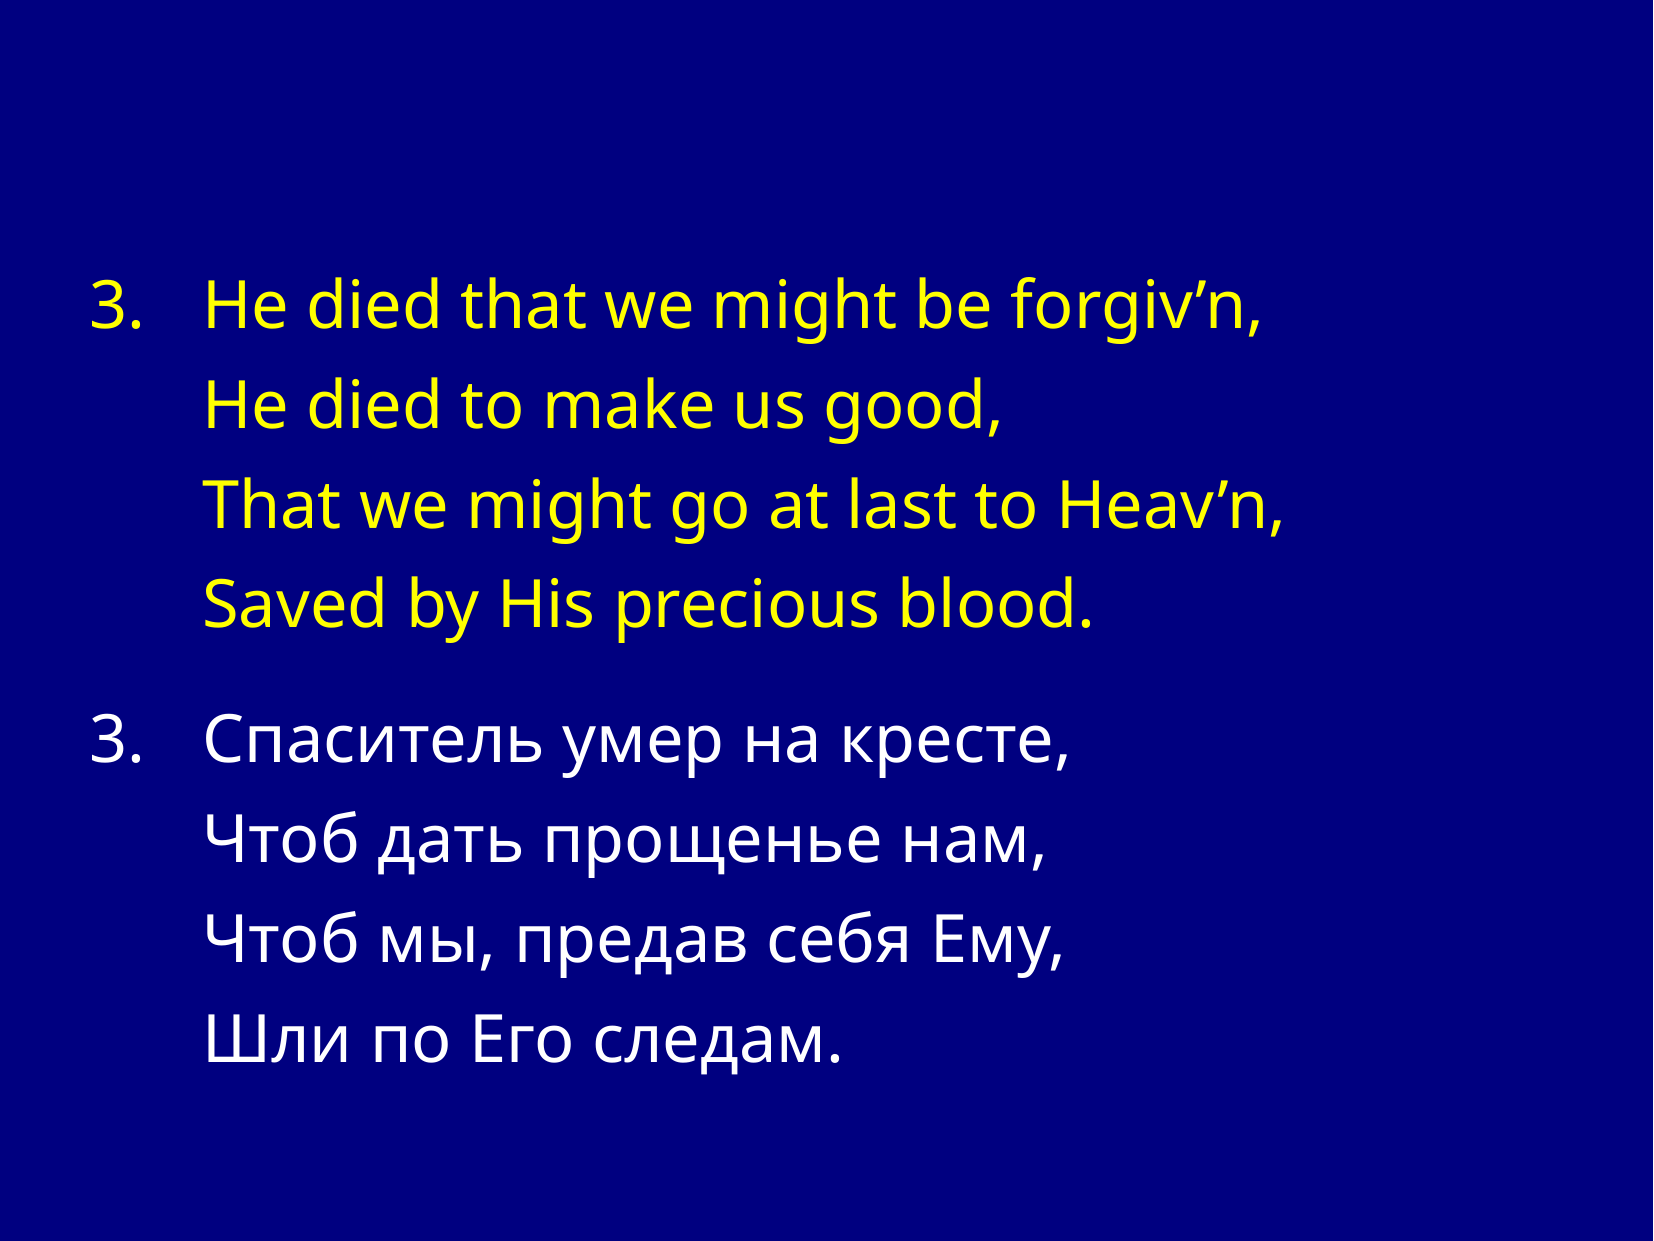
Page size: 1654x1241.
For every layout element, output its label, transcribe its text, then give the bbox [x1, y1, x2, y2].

text_box 3. Спаситель умер на кресте, Чтоб дать прощенье нам, Чтоб мы, предав себя Ему, Шли по Его следам. [75, 675, 1576, 1163]
text_box 3. He died that we might be forgiv’n, He died to make us good, That we might go at last to Heav’n, Saved by His precious blood. [75, 150, 1576, 638]
